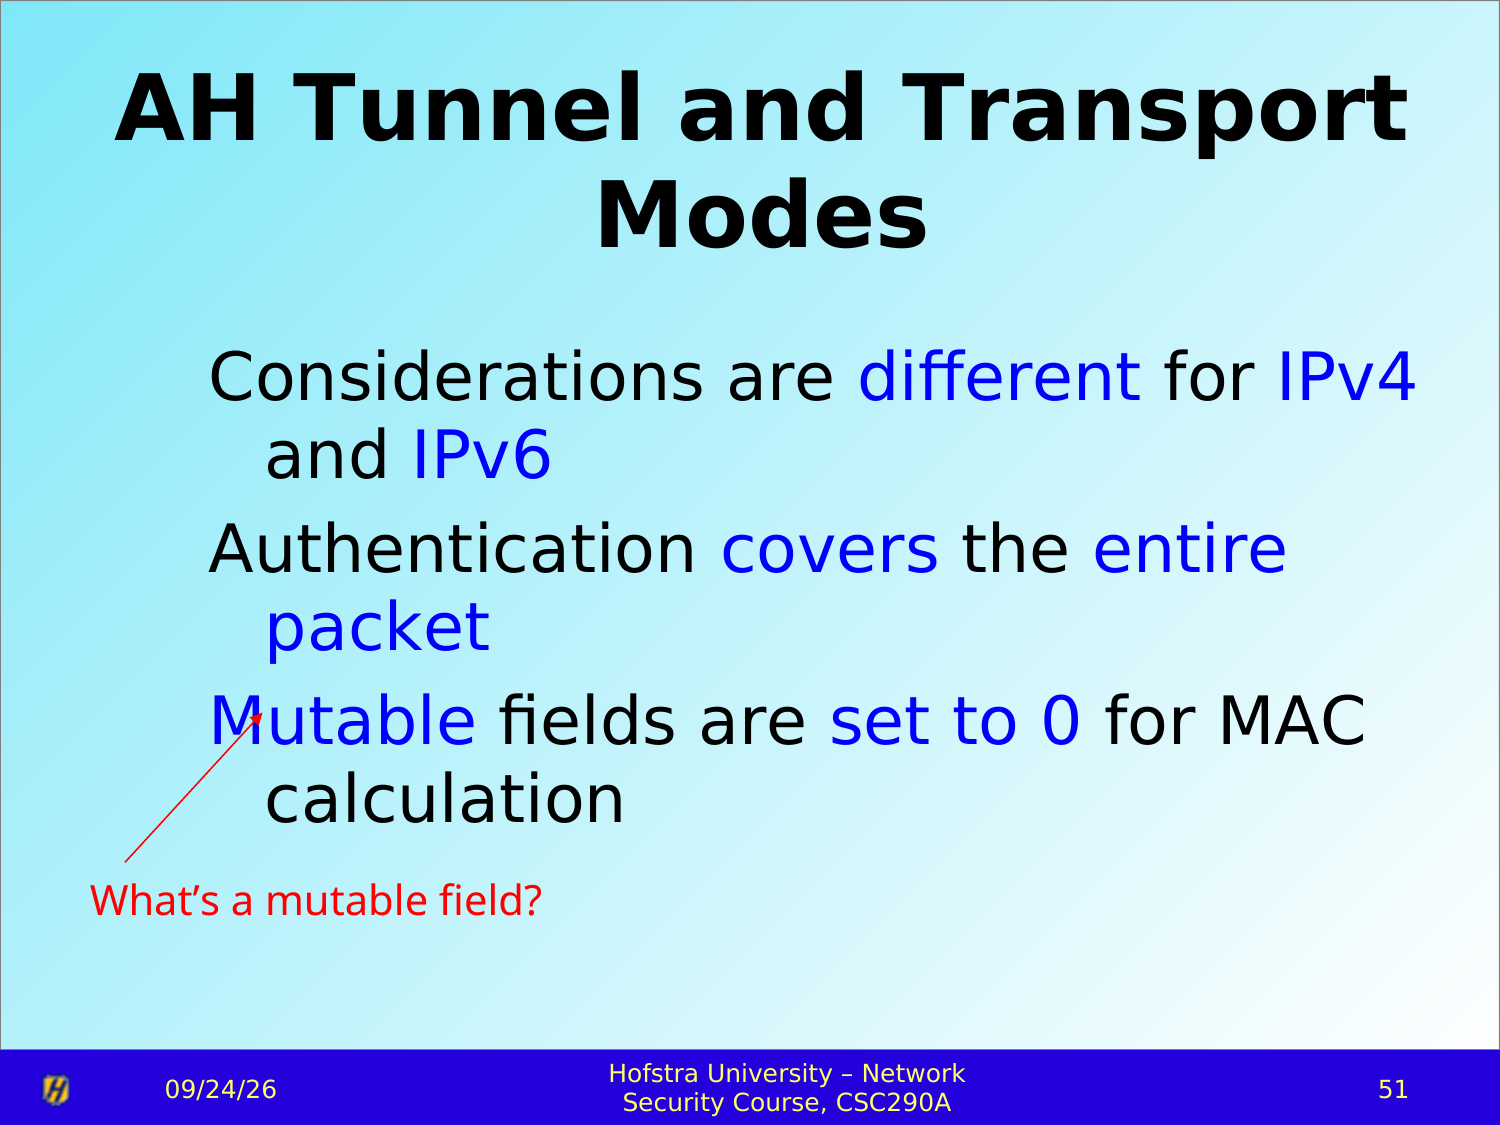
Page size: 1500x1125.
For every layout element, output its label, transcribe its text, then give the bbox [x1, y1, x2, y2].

title AH Tunnel and Transport Modes [74, 47, 1450, 277]
list Considerations are different for IPv4 and IPv6 Authentication covers the entire packet Mutable fields are set to 0 for MAC calculation [193, 330, 1469, 1007]
picture [37, 1072, 76, 1110]
text_box What’s a mutable field? [75, 862, 558, 935]
